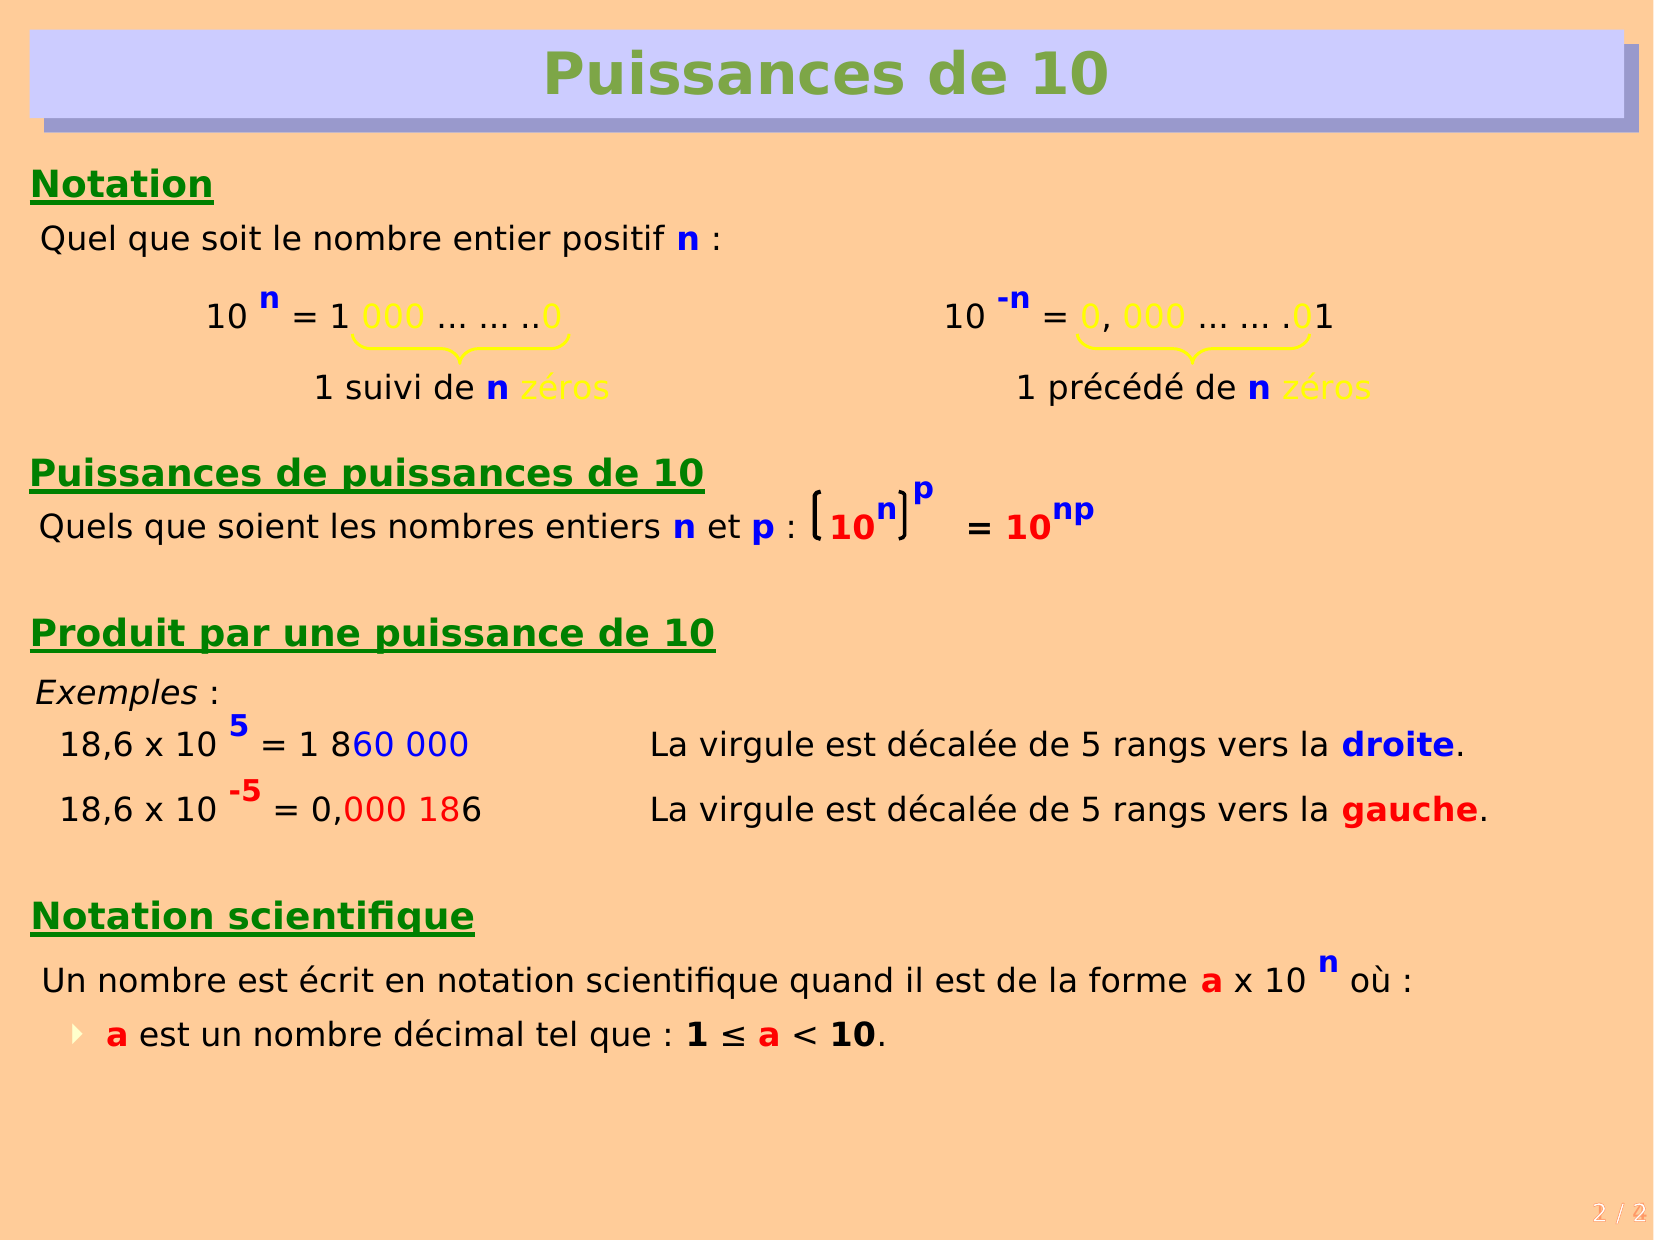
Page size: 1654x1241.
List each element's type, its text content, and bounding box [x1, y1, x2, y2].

text_box Quels que soient les nombres entiers n et p : [38, 500, 798, 554]
text_box 10 n = 1 000 ... ... ..0 [205, 280, 572, 337]
text_box Un nombre est écrit en notation scientifique quand il est de la forme a x 10 n où : [41, 944, 1459, 1001]
text_box Puissances de puissances de 10 [28, 451, 706, 496]
text_box Produit par une puissance de 10 [29, 611, 717, 656]
text_box 10 -n = 0, 000 ... ... .01 [943, 280, 1344, 337]
text_box Notation [29, 162, 215, 207]
text_box  a est un nombre décimal tel que : 1 ≤ a < 10. [62, 1015, 888, 1055]
text_box La virgule est décalée de 5 rangs vers la gauche. [649, 790, 1490, 830]
text_box 2 / 2 [1591, 1198, 1649, 1235]
text_box 18,6 x 10 5 = 1 860 000 [59, 708, 471, 765]
text_box Notation scientifique [29, 894, 477, 939]
text_box Exemples : [35, 666, 221, 720]
text_box p [912, 470, 935, 527]
text_box 1 suivi de n zéros [313, 368, 611, 408]
title Puissances de 10 [29, 29, 1625, 119]
text_box La virgule est décalée de 5 rangs vers la droite. [649, 725, 1466, 765]
text_box 10n = 10np [760, 491, 1096, 548]
text_box 18,6 x 10 -5 = 0,000 186 [59, 773, 483, 830]
text_box Quel que soit le nombre entier positif n : [39, 212, 723, 266]
text_box 1 précédé de n zéros [1015, 368, 1373, 408]
